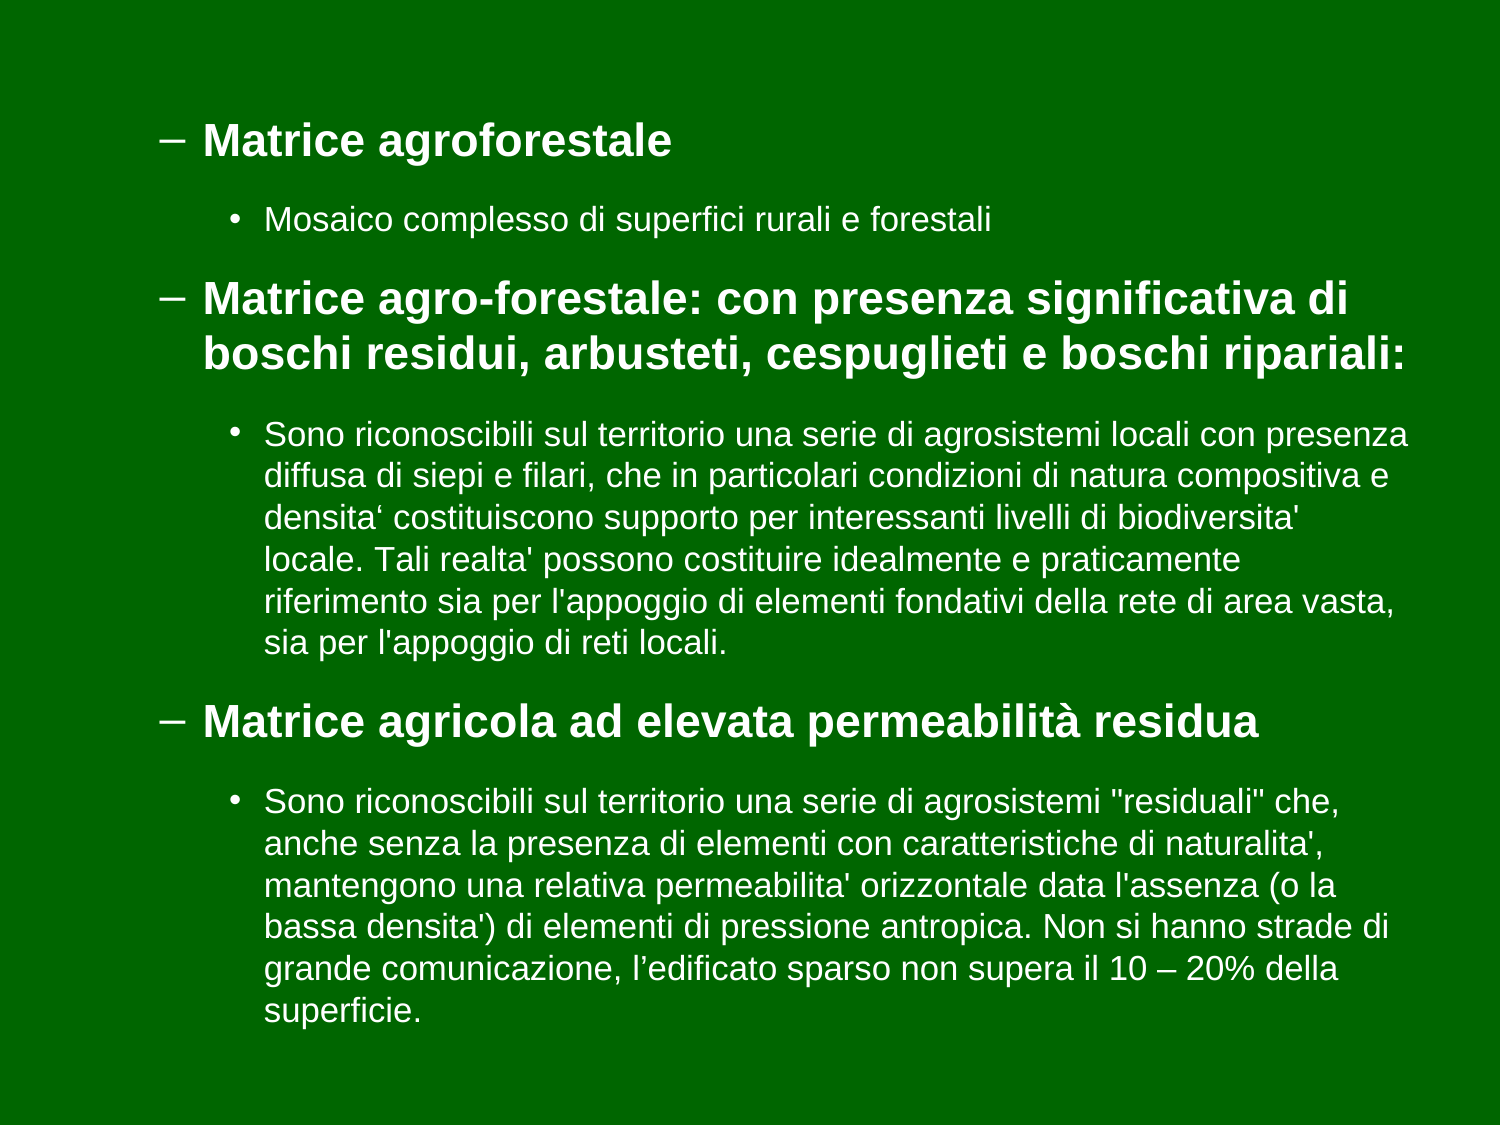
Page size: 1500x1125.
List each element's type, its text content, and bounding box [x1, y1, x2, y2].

list Matrice agroforestale Mosaico complesso di superfici rurali e forestali Matrice agro-forestale: con presenza significativa di boschi residui, arbusteti, cespuglieti e boschi ripariali: Sono riconoscibili sul territorio una serie di agrosistemi locali con presenza diffusa di siepi e filari, che in particolari condizioni di natura compositiva e densita‘ costituiscono supporto per interessanti livelli di biodiversita' locale. Tali realta' possono costituire idealmente e praticamente riferimento sia per l'appoggio di elementi fondativi della rete di area vasta, sia per l'appoggio di reti locali. Matrice agricola ad elevata permeabilità residua Sono riconoscibili sul territorio una serie di agrosistemi "residuali" che, anche senza la presenza di elementi con caratteristiche di naturalita', mantengono una relativa permeabilita' orizzontale data l'assenza (o la bassa densita') di elementi di pressione antropica. Non si hanno strade di grande comunicazione, l’edificato sparso non supera il 10 – 20% della superficie. [75, 101, 1426, 1056]
